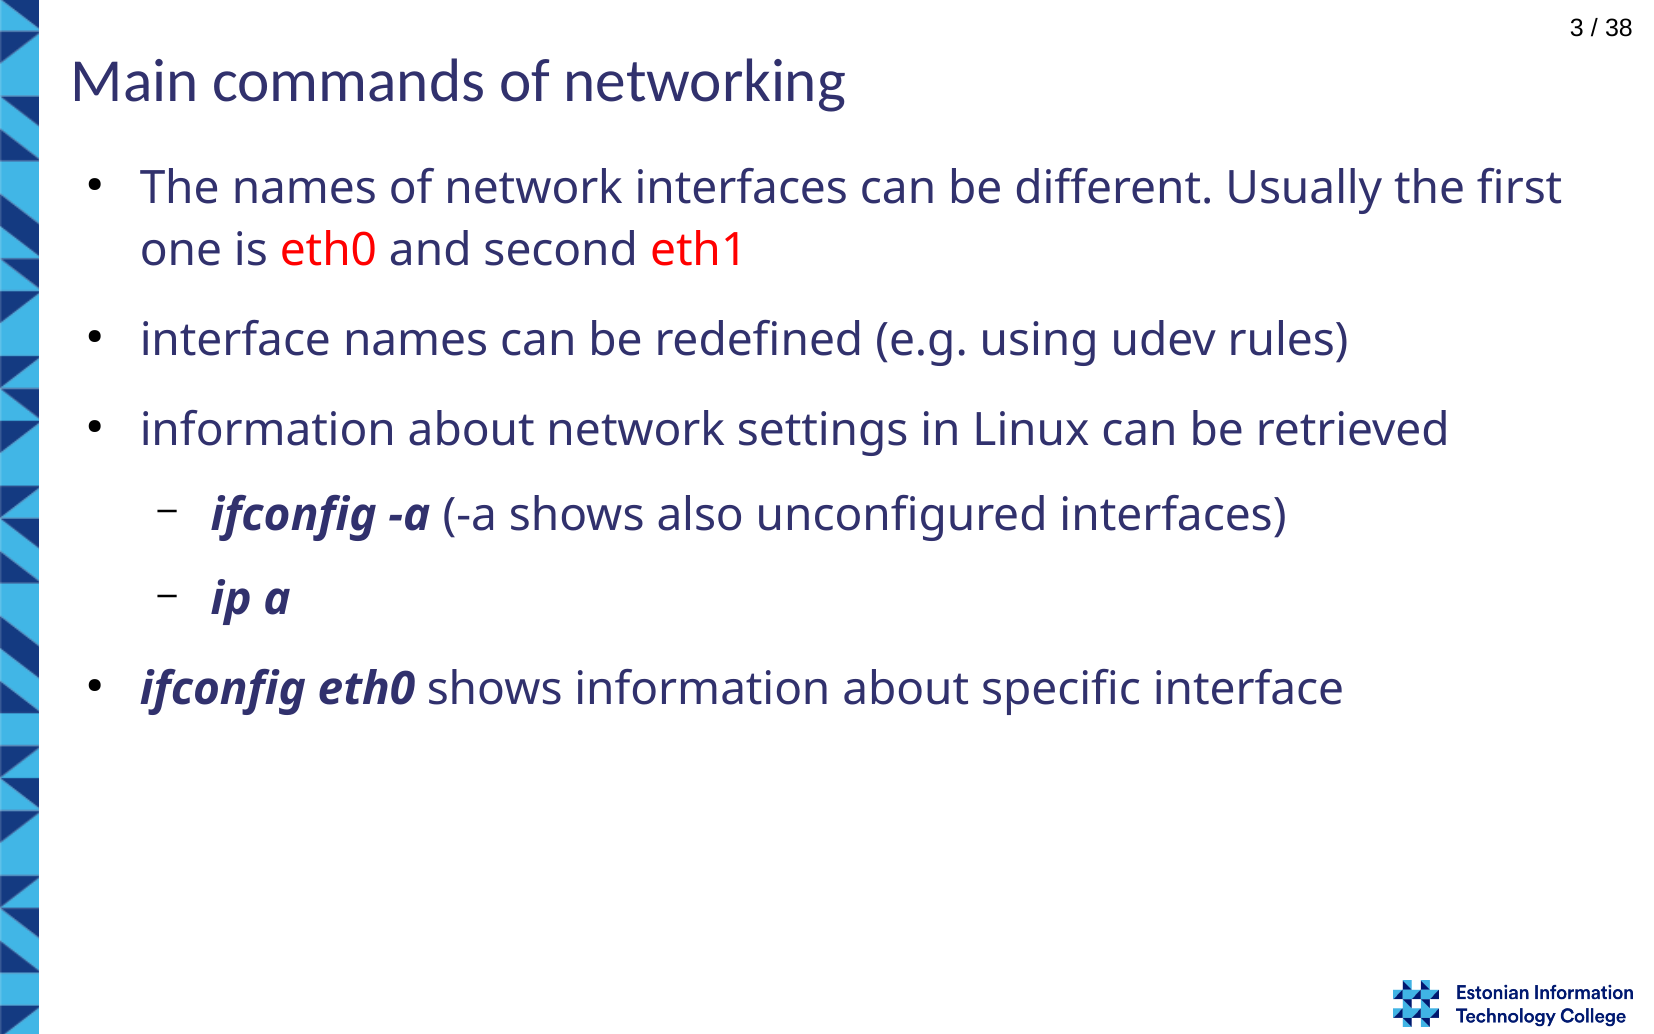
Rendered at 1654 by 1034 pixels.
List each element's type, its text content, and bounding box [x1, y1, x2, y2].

title Main commands of networking [70, 41, 1630, 130]
list The names of network interfaces can be different. Usually the first one is eth0 and second eth1 interface names can be redefined (e.g. using udev rules) information about network settings in Linux can be retrieved ifconfig -a (-a shows also unconfigured interfaces) ip a ifconfig eth0 shows information about specific interface [68, 153, 1630, 957]
picture [1393, 980, 1633, 1027]
